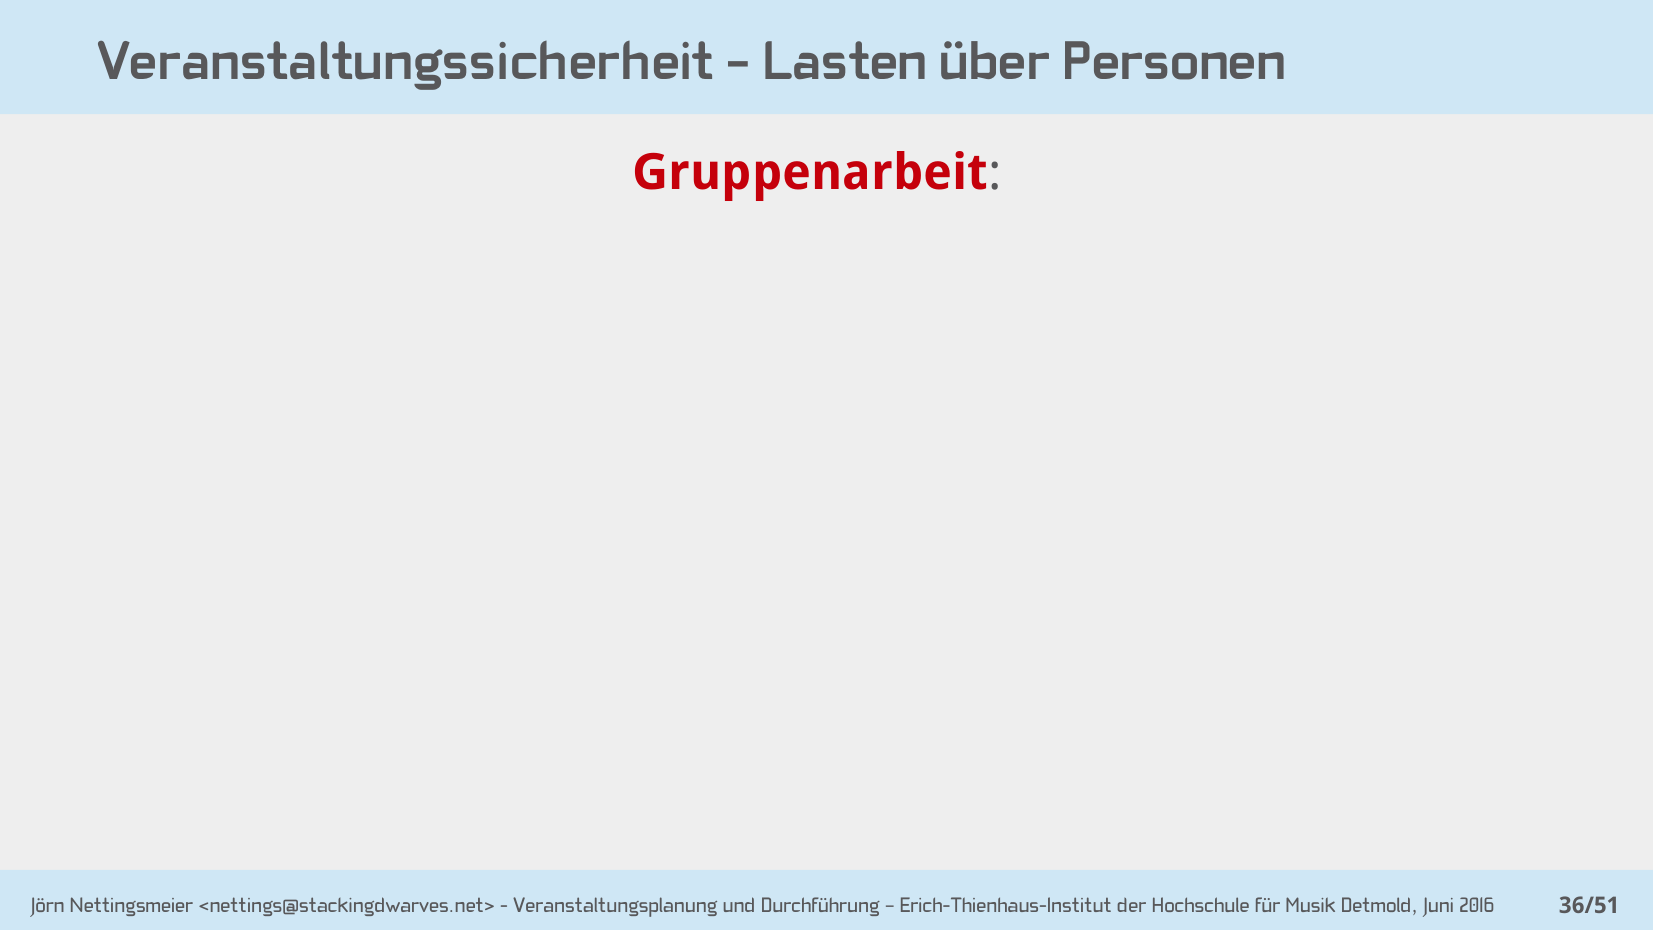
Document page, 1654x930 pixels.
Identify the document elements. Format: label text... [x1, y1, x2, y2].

title Veranstaltungssicherheit – Lasten über Personen [97, 0, 1537, 137]
list Gruppenarbeit: [58, 142, 1576, 876]
